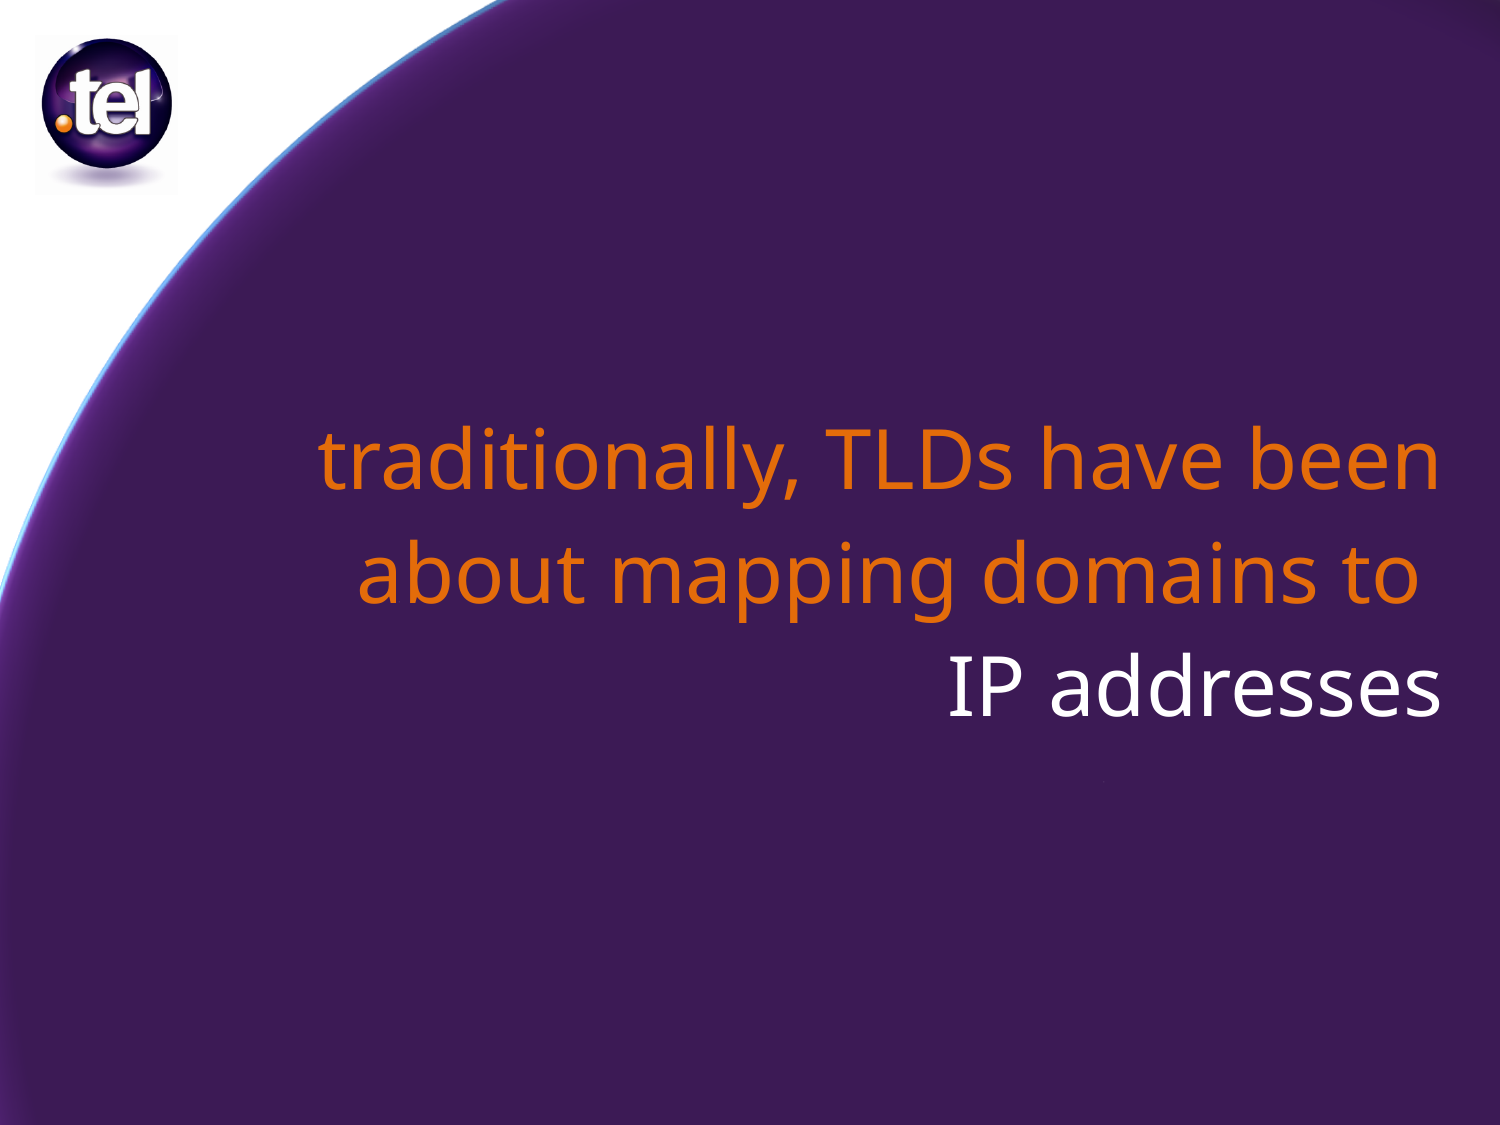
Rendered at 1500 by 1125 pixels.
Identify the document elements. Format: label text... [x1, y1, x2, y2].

title traditionally, TLDs have been about mapping domains to IP addresses [184, 413, 1460, 729]
picture [0, 0, 1500, 1125]
